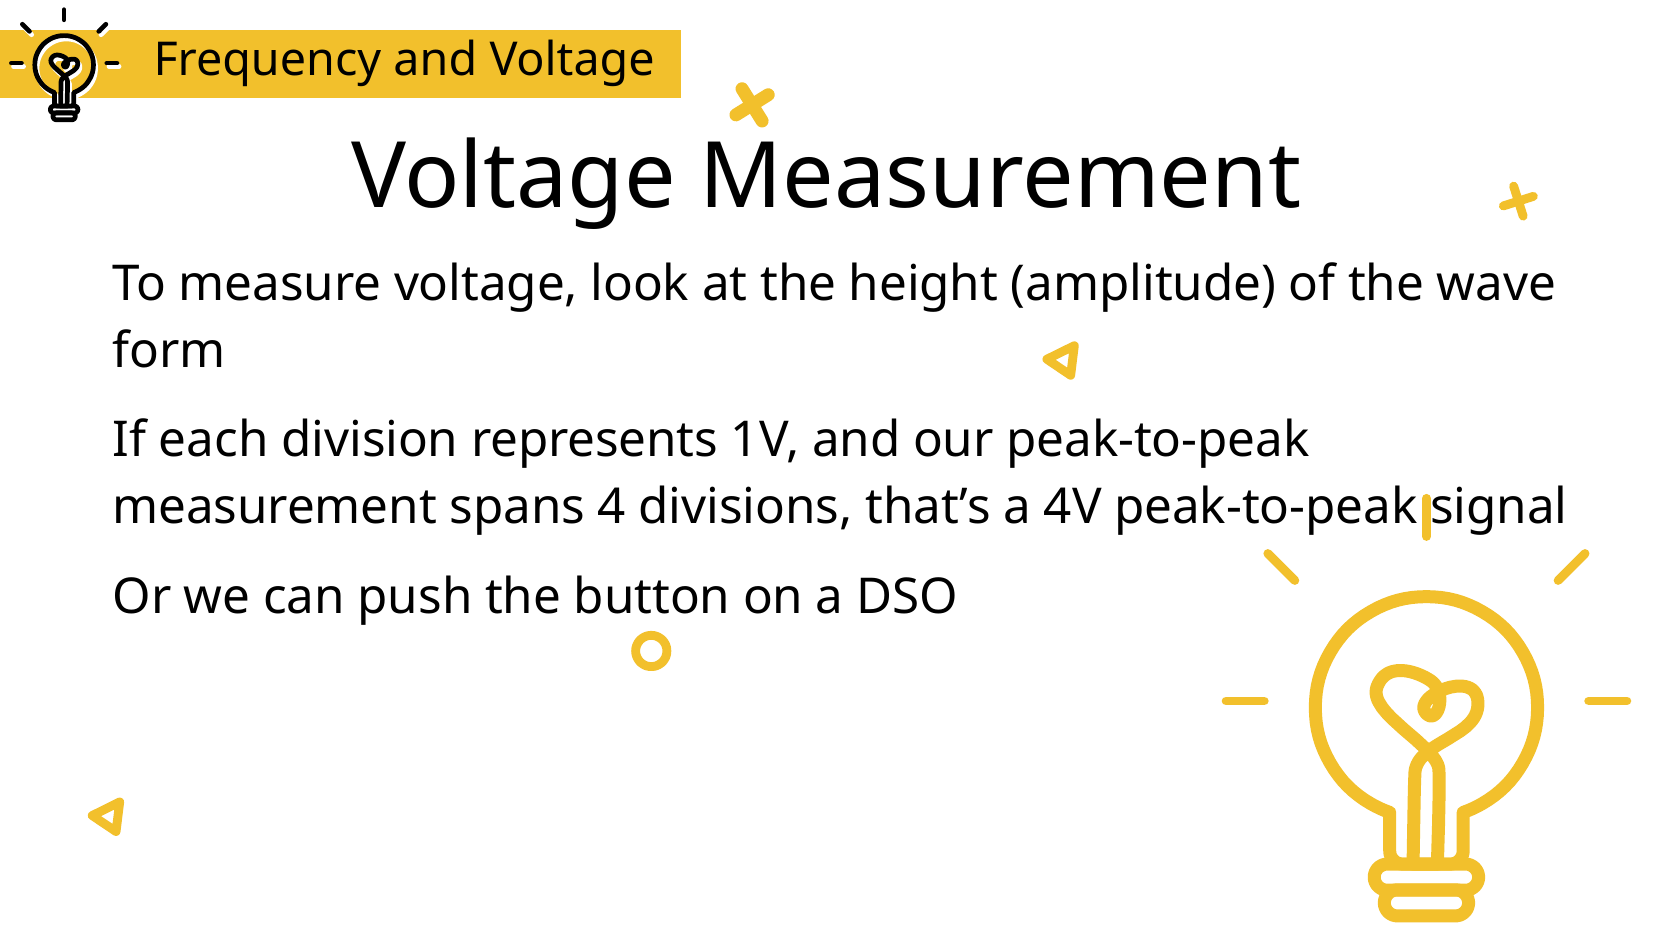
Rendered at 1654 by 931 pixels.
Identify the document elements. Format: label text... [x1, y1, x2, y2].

list To measure voltage, look at the height (amplitude) of the wave form If each division represents 1V, and our peak-to-peak measurement spans 4 divisions, that’s a 4V peak-to-peak signal Or we can push the button on a DSO [112, 247, 1601, 676]
title Voltage Measurement [82, 94, 1571, 250]
subtitle Frequency and Voltage [132, 17, 677, 97]
